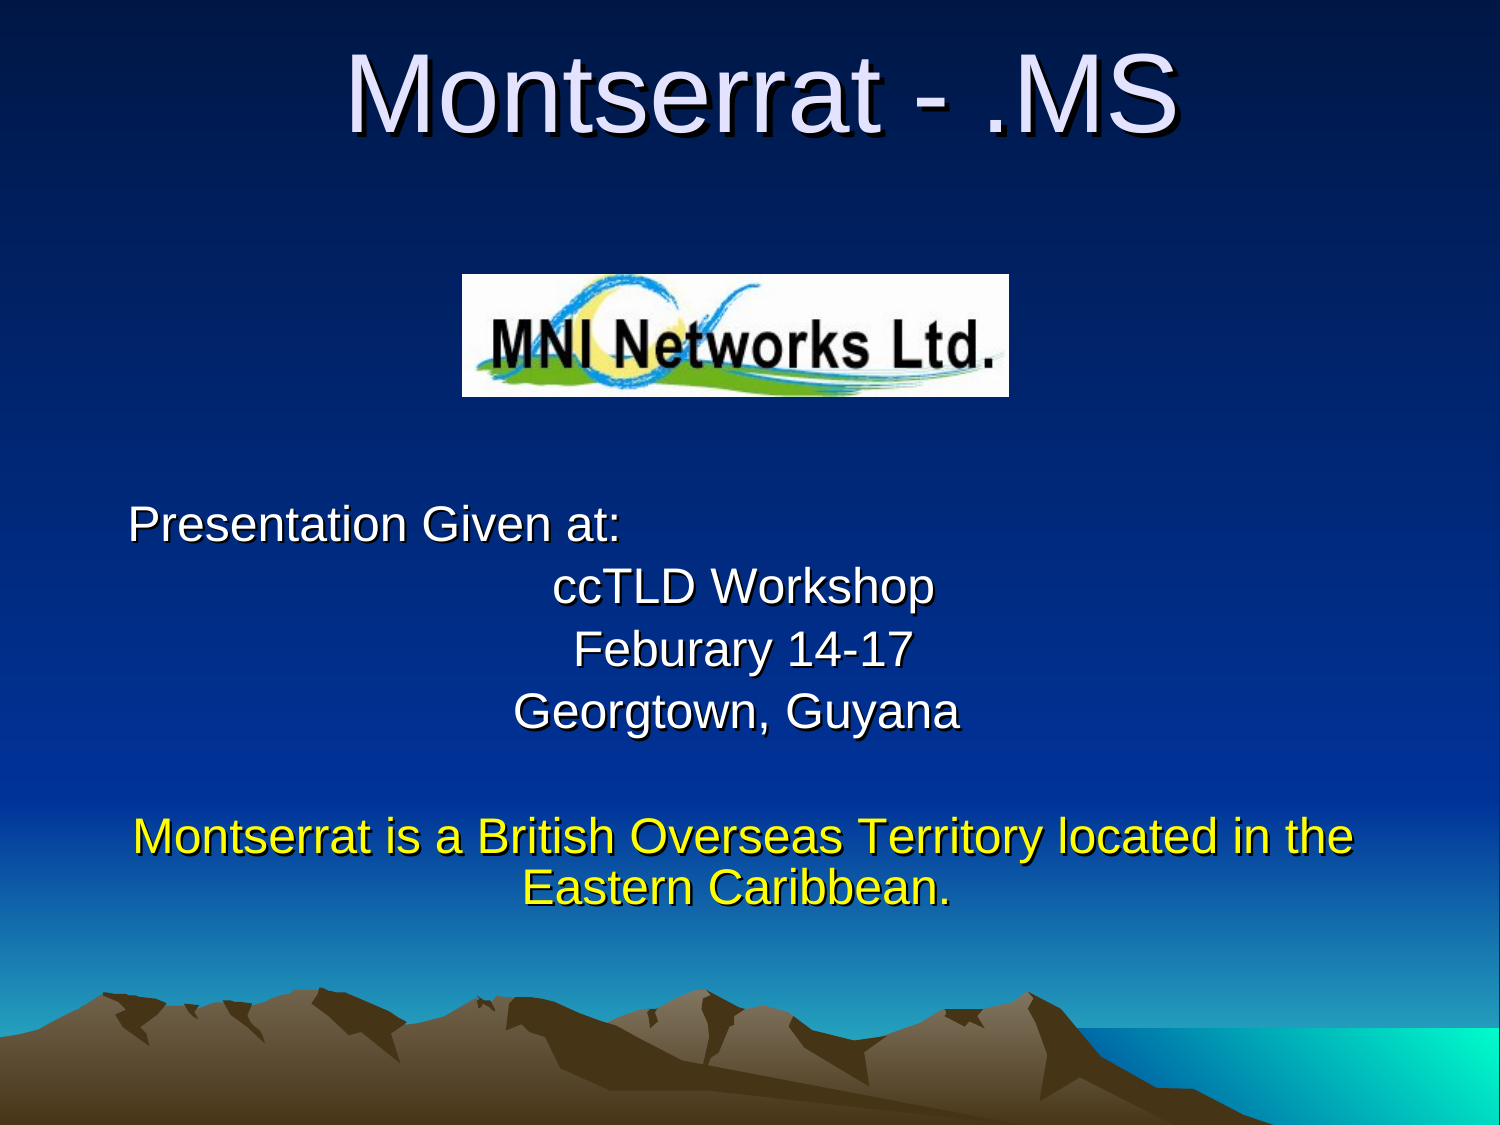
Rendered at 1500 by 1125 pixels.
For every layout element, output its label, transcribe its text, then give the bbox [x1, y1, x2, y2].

picture [1189, 1028, 1286, 1125]
subtitle Presentation Given at: ccTLD Workshop Feburary 14-17 Georgtown, Guyana Montserrat is a British Overseas Territory located in the Eastern Caribbean. [112, 362, 1375, 963]
picture [462, 274, 1009, 397]
title Montserrat - .MS [87, 0, 1438, 188]
